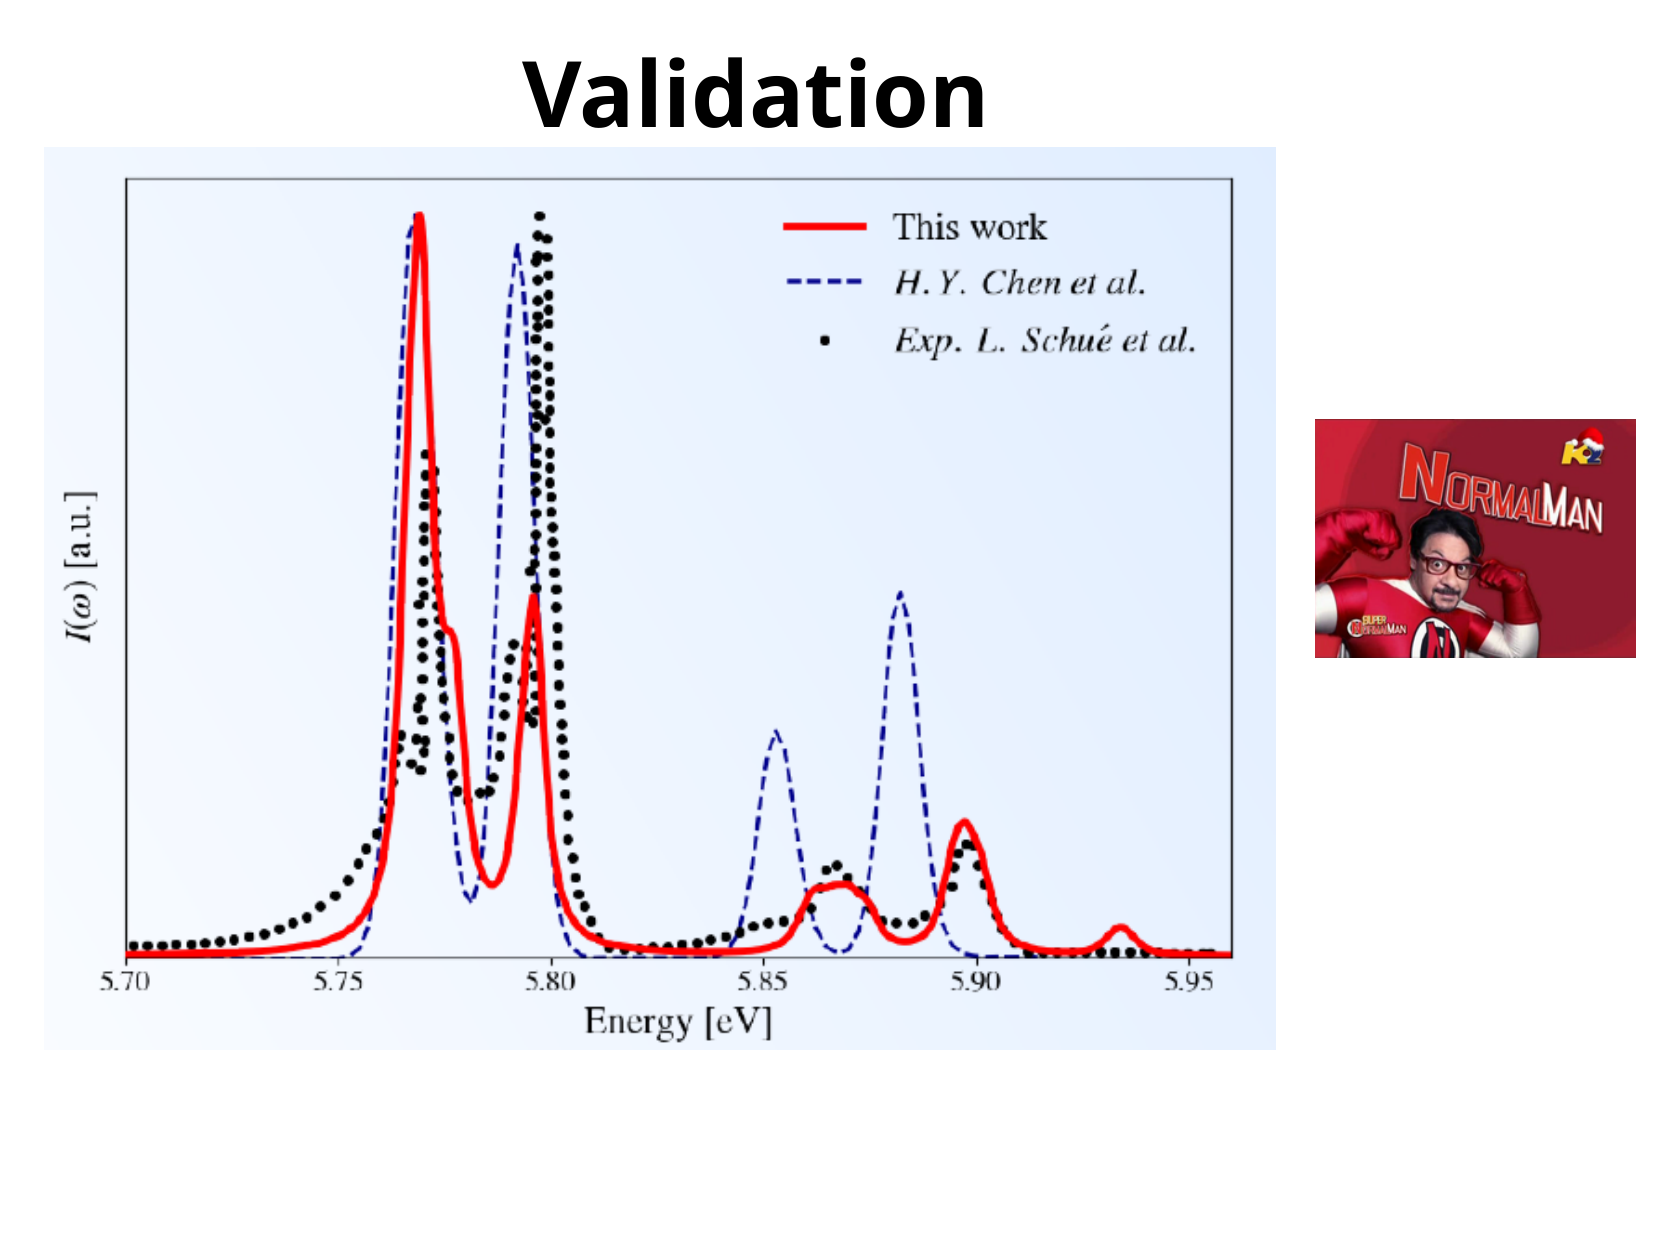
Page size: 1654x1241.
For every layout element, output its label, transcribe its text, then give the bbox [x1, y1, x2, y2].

picture [1315, 419, 1636, 658]
title Validation [0, 19, 1576, 166]
picture [44, 147, 1276, 1051]
